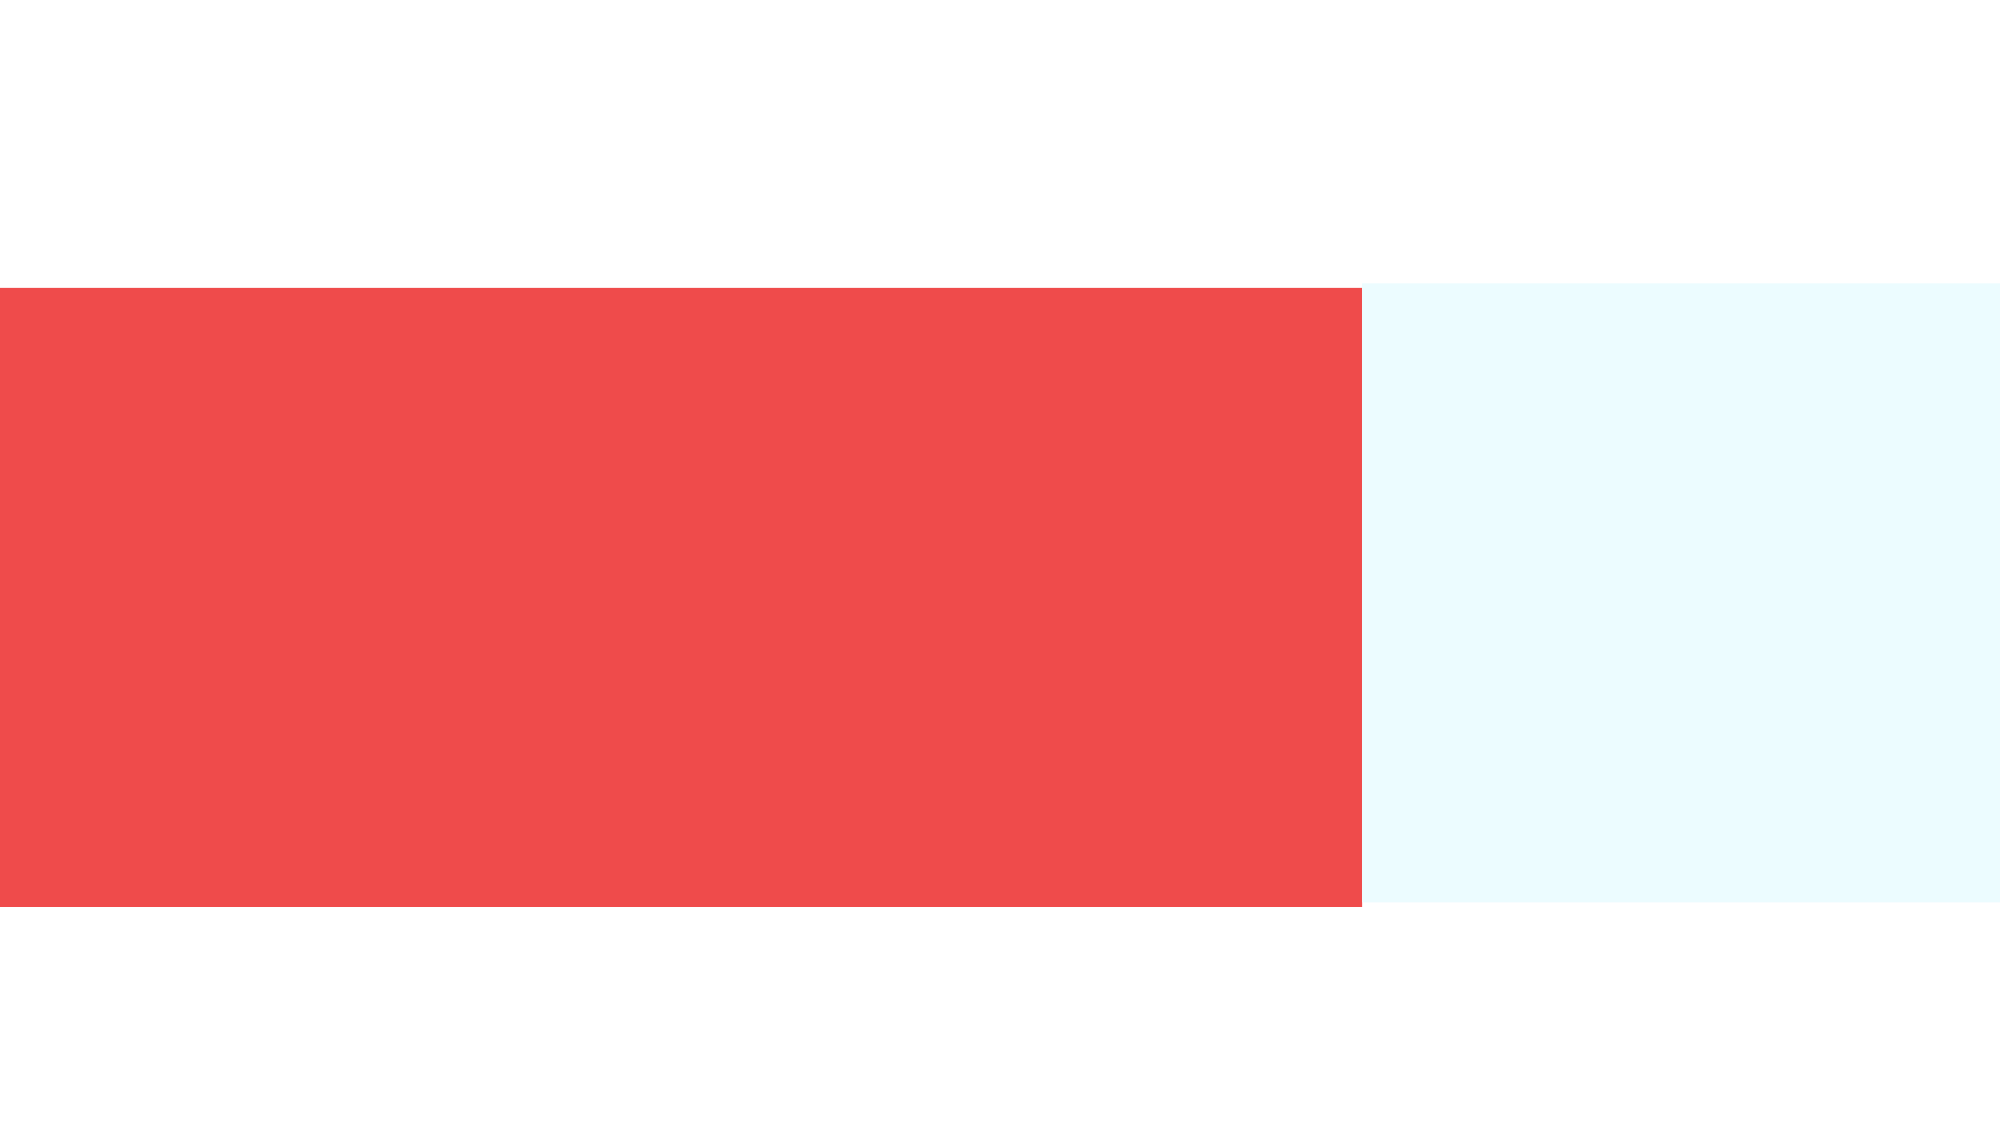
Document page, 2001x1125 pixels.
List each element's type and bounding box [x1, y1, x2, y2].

text_box [0, 283, 2000, 907]
